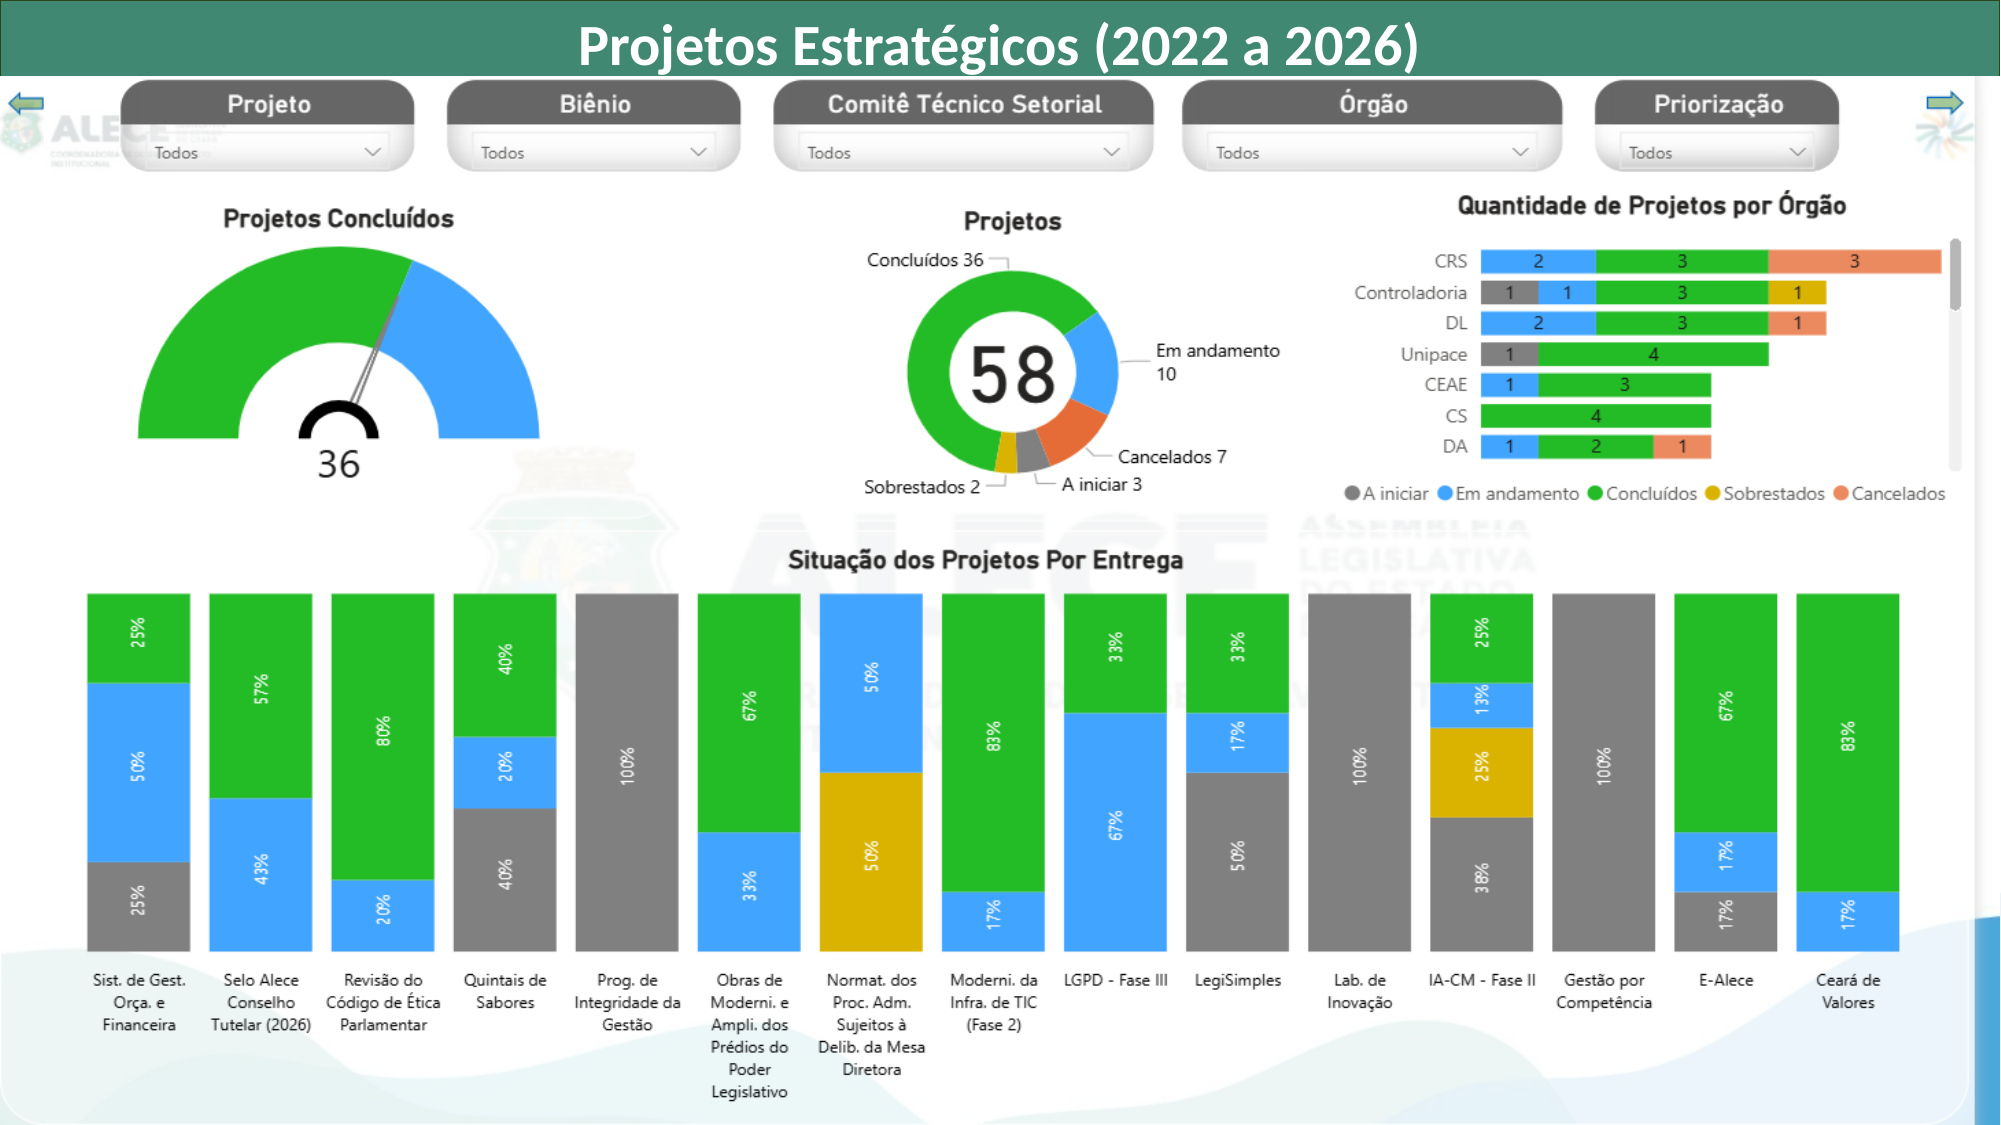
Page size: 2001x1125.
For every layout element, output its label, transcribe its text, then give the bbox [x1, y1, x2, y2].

picture [0, 76, 2000, 1125]
text_box Projetos Estratégicos (2022 a 2026) [0, 0, 2000, 76]
